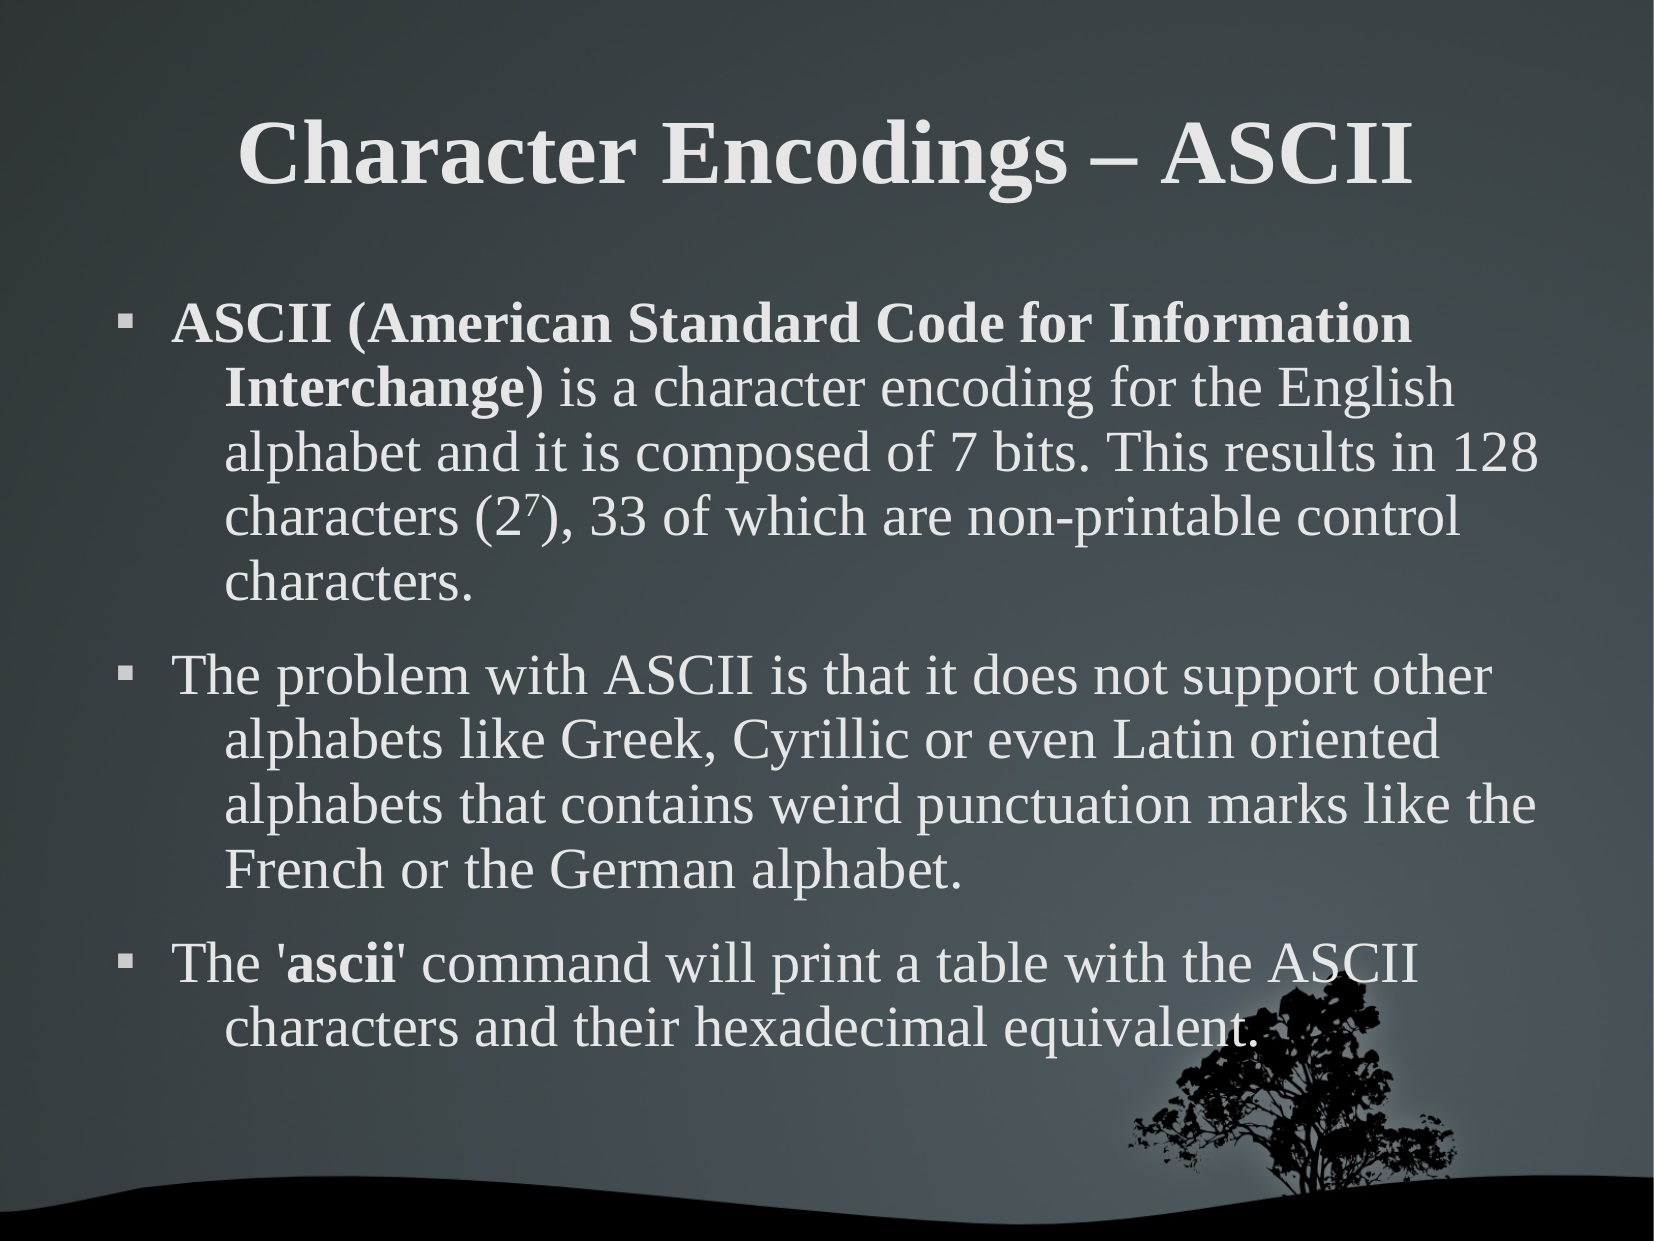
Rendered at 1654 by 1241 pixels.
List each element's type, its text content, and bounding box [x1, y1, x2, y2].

title Character Encodings – ASCII [82, 33, 1571, 273]
picture [0, 0, 1654, 1241]
list ASCII (American Standard Code for Information Interchange) is a character encoding for the English alphabet and it is composed of 7 bits. This results in 128 characters (27), 33 of which are non-printable control characters. The problem with ASCII is that it does not support other alphabets like Greek, Cyrillic or even Latin oriented alphabets that contains weird punctuation marks like the French or the German alphabet. The 'ascii' command will print a table with the ASCII characters and their hexadecimal equivalent. [82, 290, 1571, 1109]
